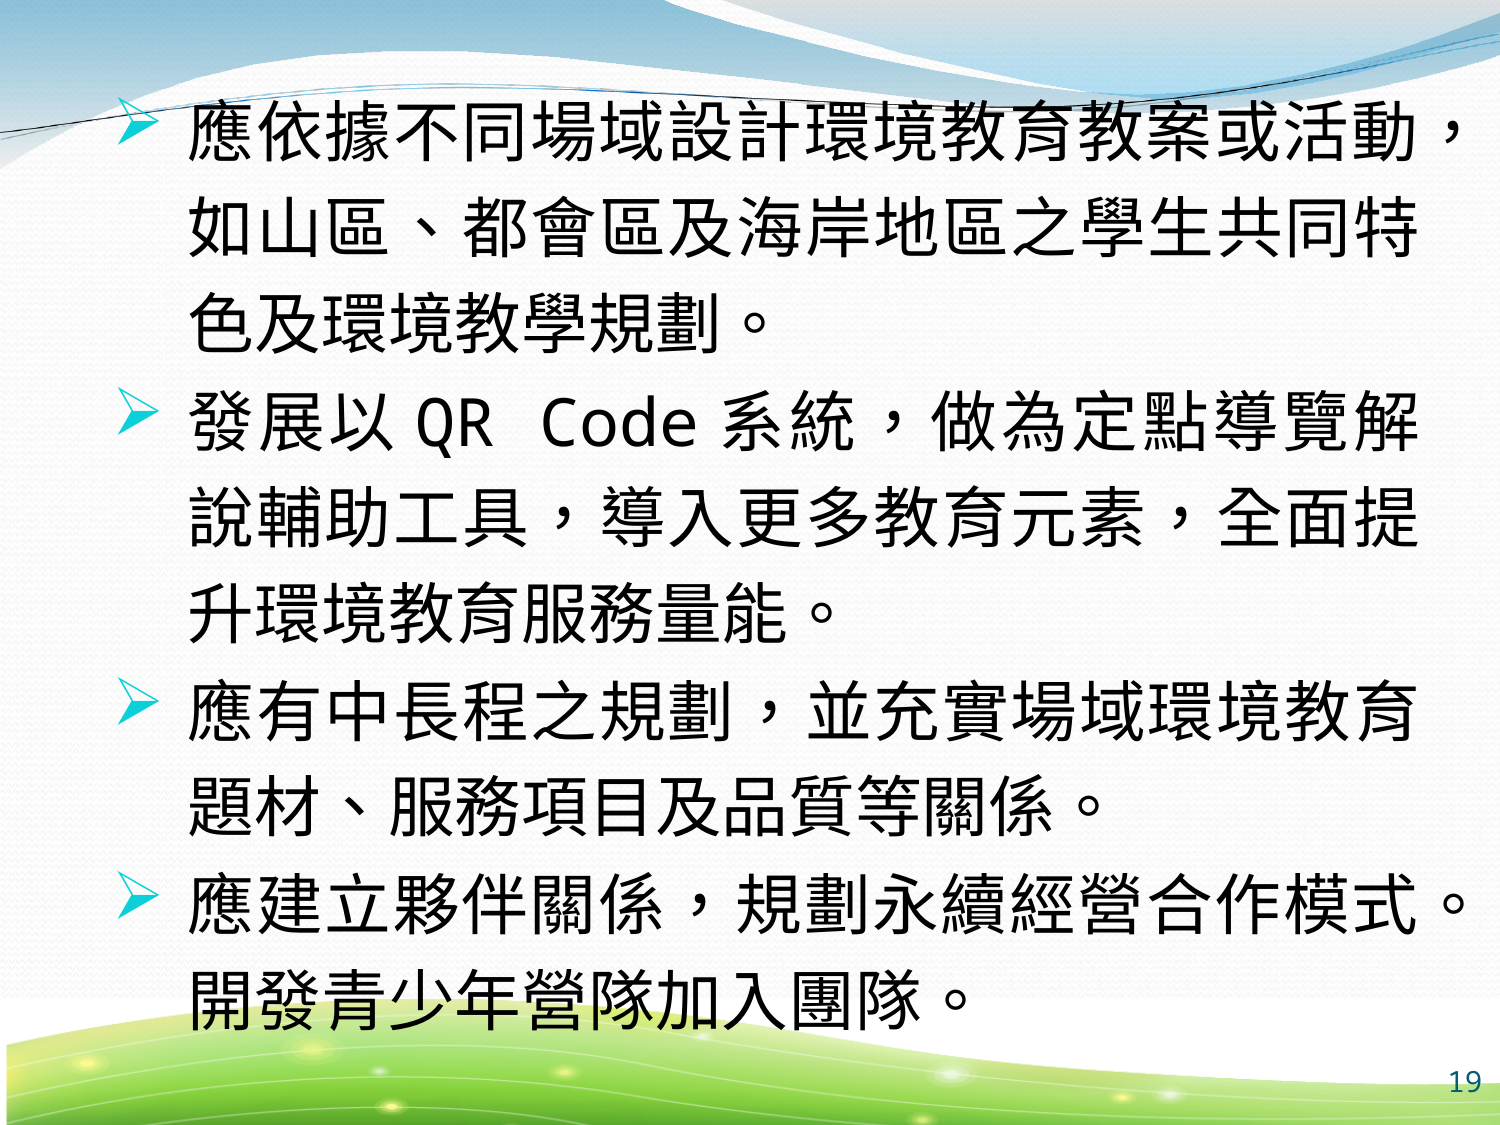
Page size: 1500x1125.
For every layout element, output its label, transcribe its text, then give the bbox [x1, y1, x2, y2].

text_box <編號> [1357, 1042, 1483, 1103]
list 應依據不同場域設計環境教育教案或活動，如山區、都會區及海岸地區之學生共同特色及環境教學規劃。 發展以QR Code系統，做為定點導覽解說輔助工具，導入更多教育元素，全面提升環境教育服務量能。 應有中長程之規劃，並充實場域環境教育題材、服務項目及品質等關係。 應建立夥伴關係，規劃永續經營合作模式。開發青少年營隊加入團隊。 [41, 66, 1436, 1047]
picture [0, 0, 1500, 1125]
